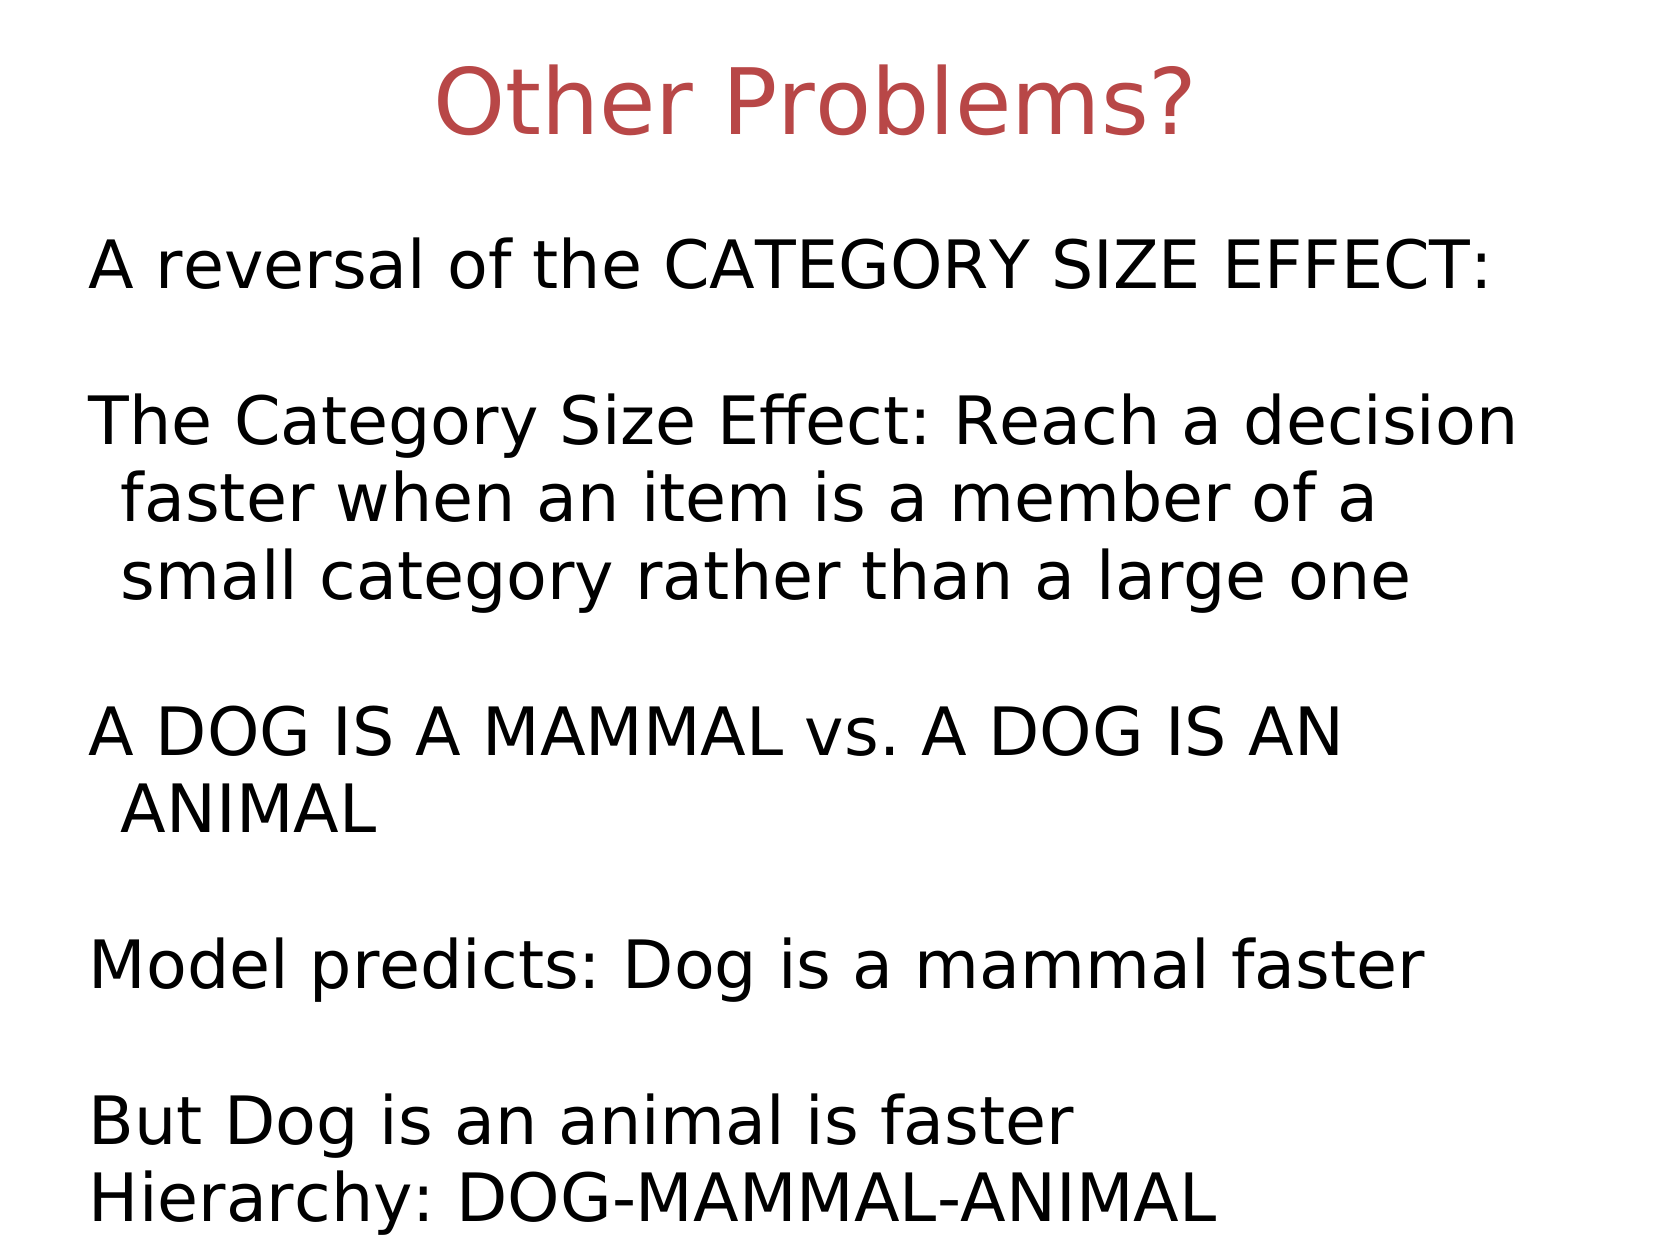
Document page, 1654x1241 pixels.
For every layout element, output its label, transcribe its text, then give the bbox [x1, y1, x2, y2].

title Other Problems? [75, 0, 1558, 206]
subtitle A reversal of the CATEGORY SIZE EFFECT: The Category Size Effect: Reach a decision faster when an item is a member of a small category rather than a large one A DOG IS A MAMMAL vs. A DOG IS AN ANIMAL Model predicts: Dog is a mammal faster But Dog is an animal is faster Hierarchy: DOG-MAMMAL-ANIMAL [55, 148, 1538, 1241]
